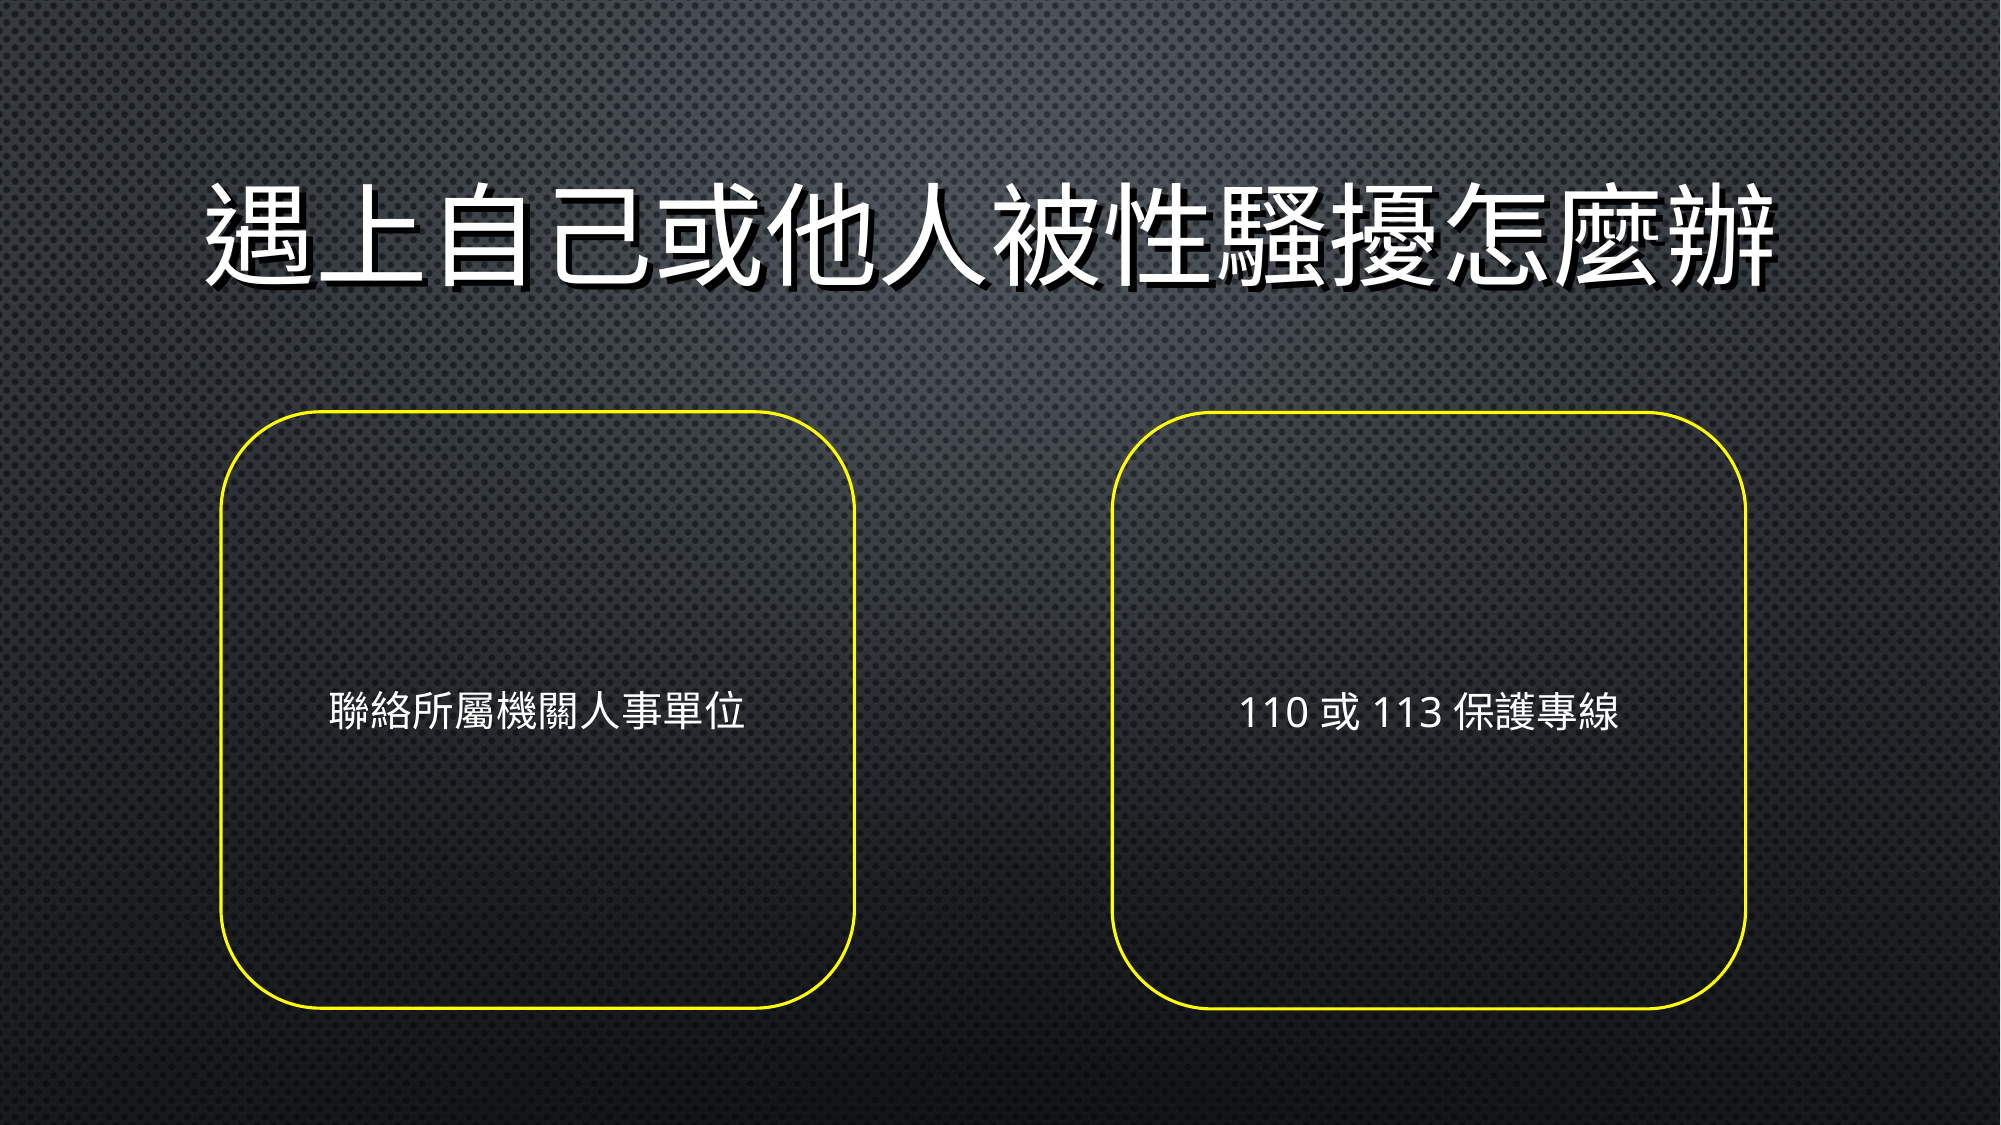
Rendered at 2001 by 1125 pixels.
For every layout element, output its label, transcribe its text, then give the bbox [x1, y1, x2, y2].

text_box 110或113保護專線 [1112, 412, 1746, 1009]
title 遇上自己或他人被性騷擾怎麼辦 [187, 67, 1813, 398]
text_box 聯絡所屬機關人事單位 [220, 411, 855, 1009]
